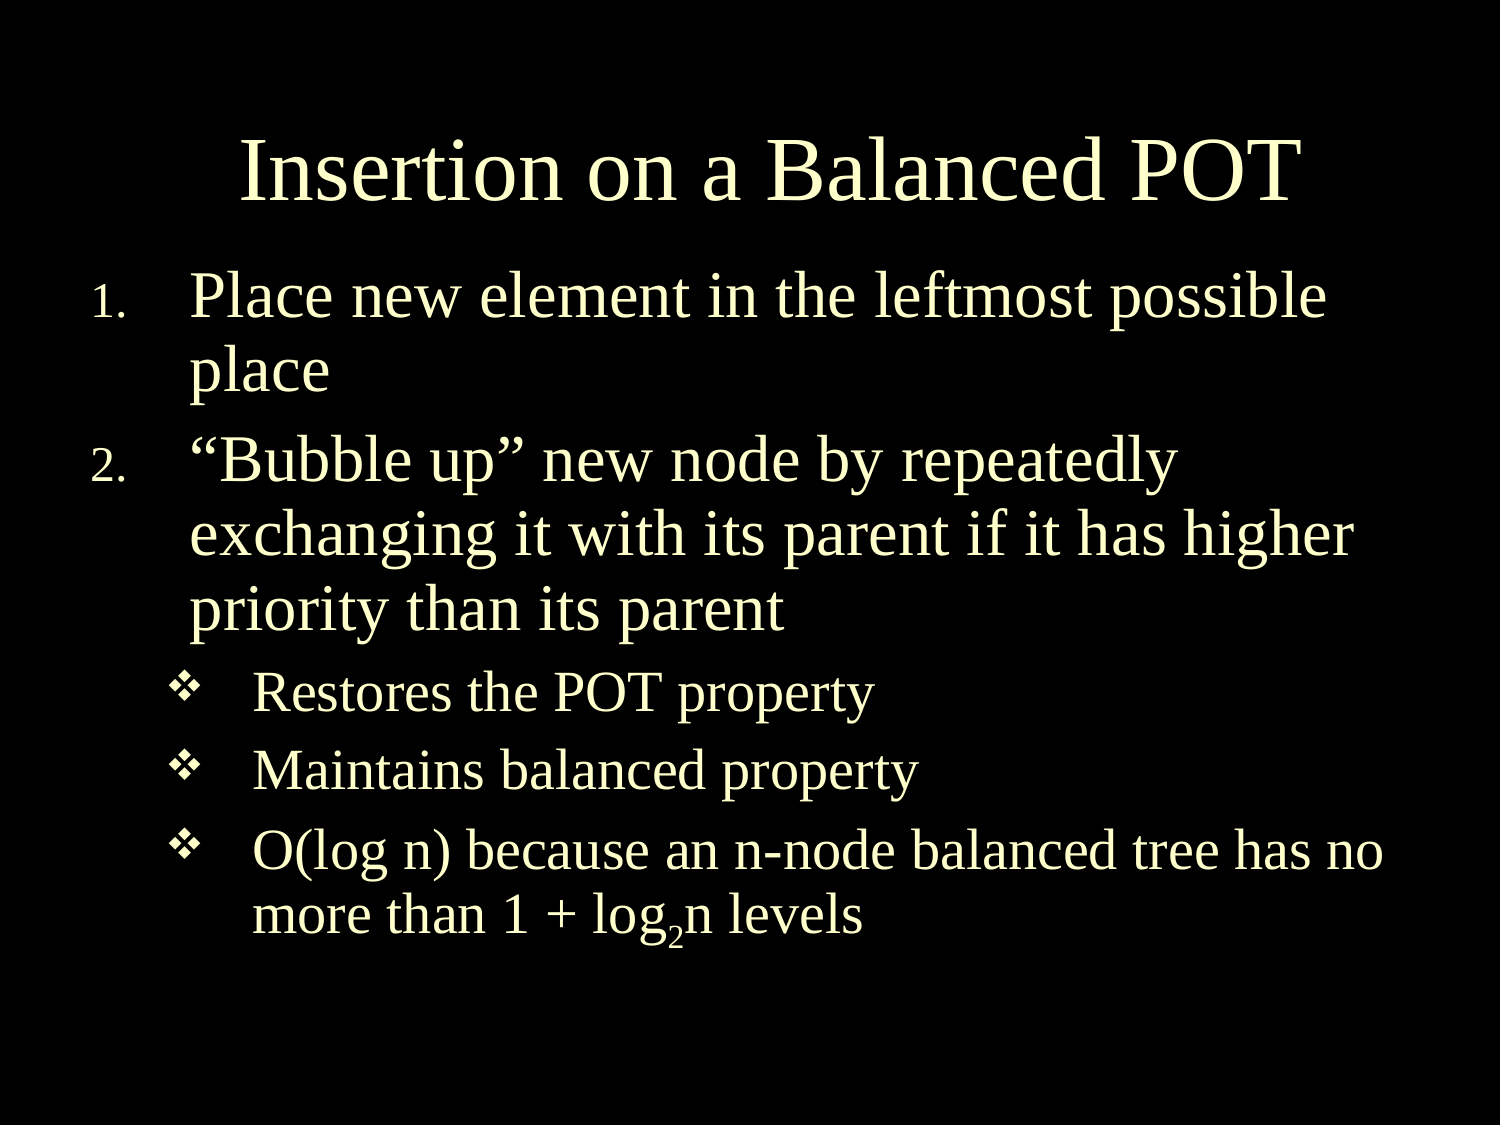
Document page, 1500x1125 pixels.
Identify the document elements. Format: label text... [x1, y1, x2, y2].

title Insertion on a Balanced POT [42, 75, 1500, 265]
list Place new element in the leftmost possible place “Bubble up” new node by repeatedly exchanging it with its parent if it has higher priority than its parent Restores the POT property Maintains balanced property O(log n) because an n-node balanced tree has no more than 1 + log2n levels [75, 249, 1482, 1026]
